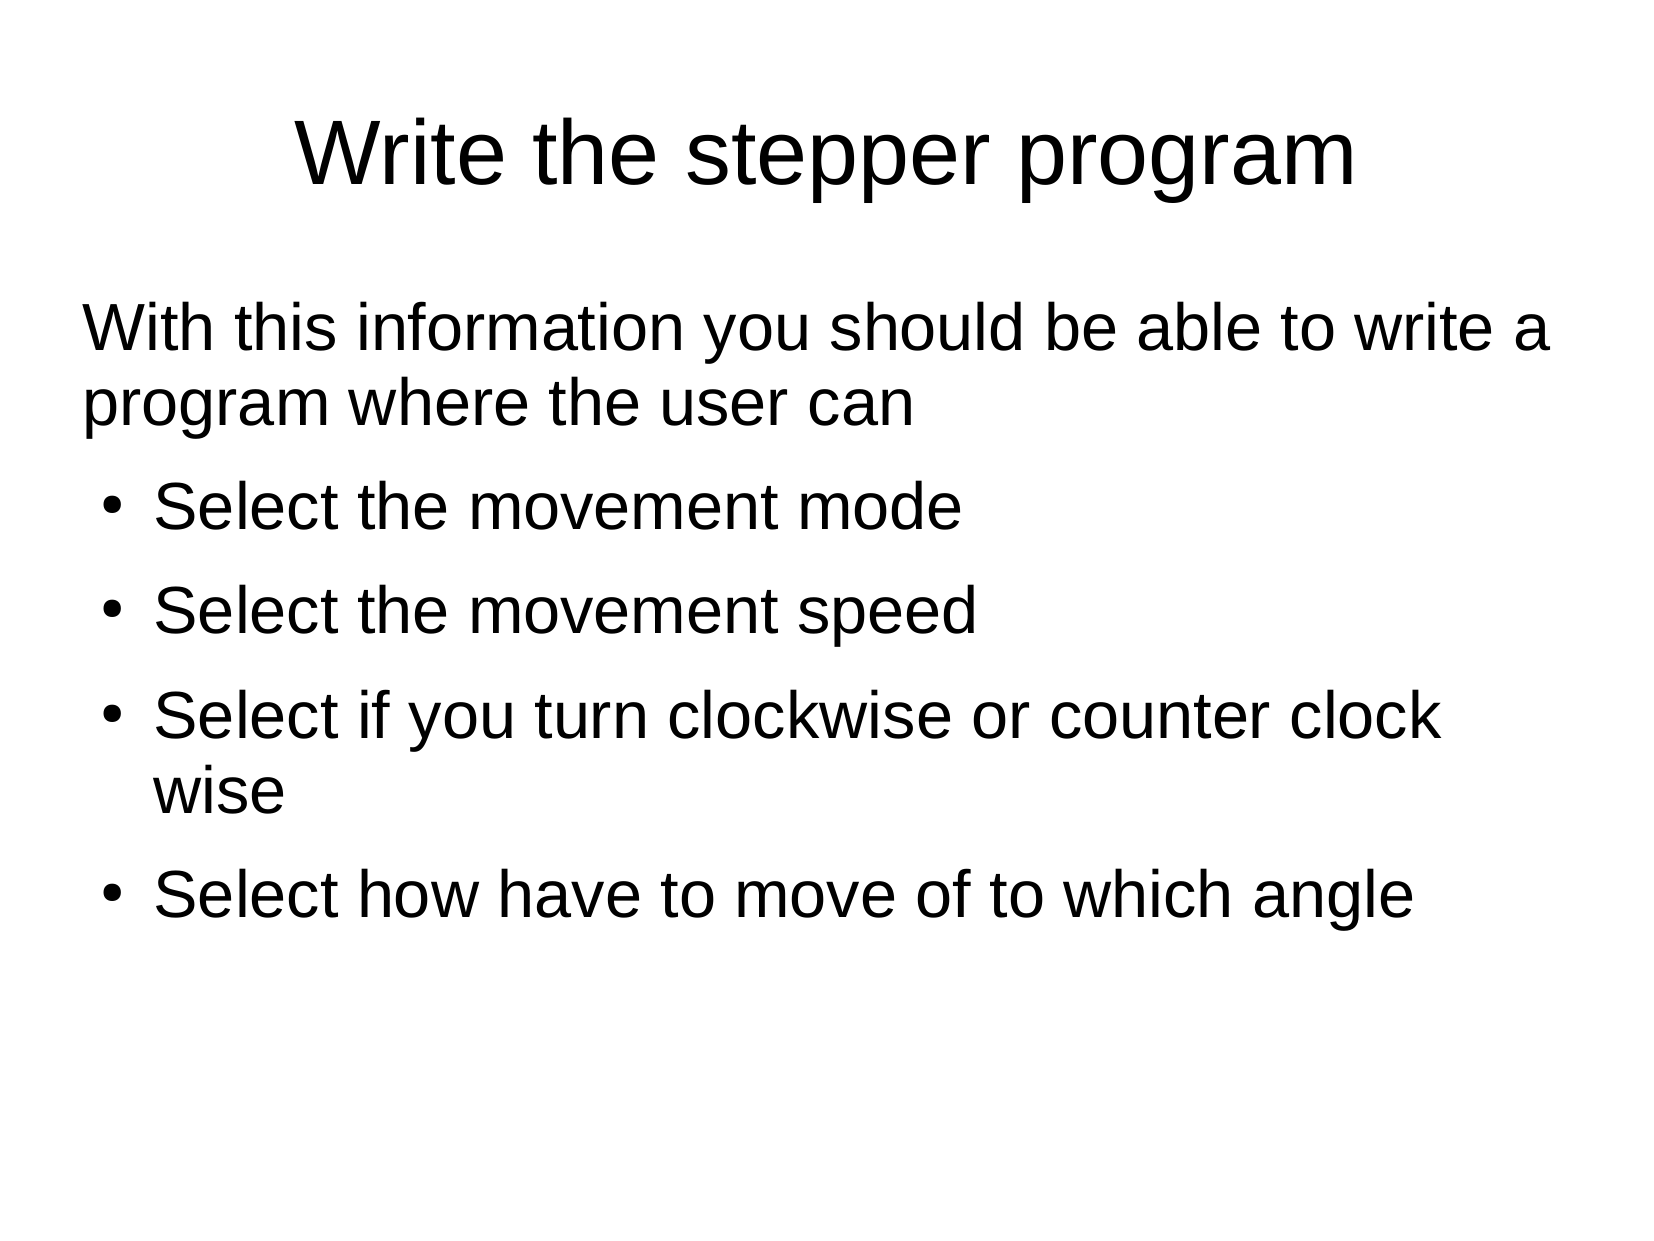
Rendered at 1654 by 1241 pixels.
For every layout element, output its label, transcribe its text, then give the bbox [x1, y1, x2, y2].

list With this information you should be able to write a program where the user can Select the movement mode Select the movement speed Select if you turn clockwise or counter clock wise Select how have to move of to which angle [82, 290, 1571, 1010]
title Write the stepper program [82, 49, 1571, 257]
